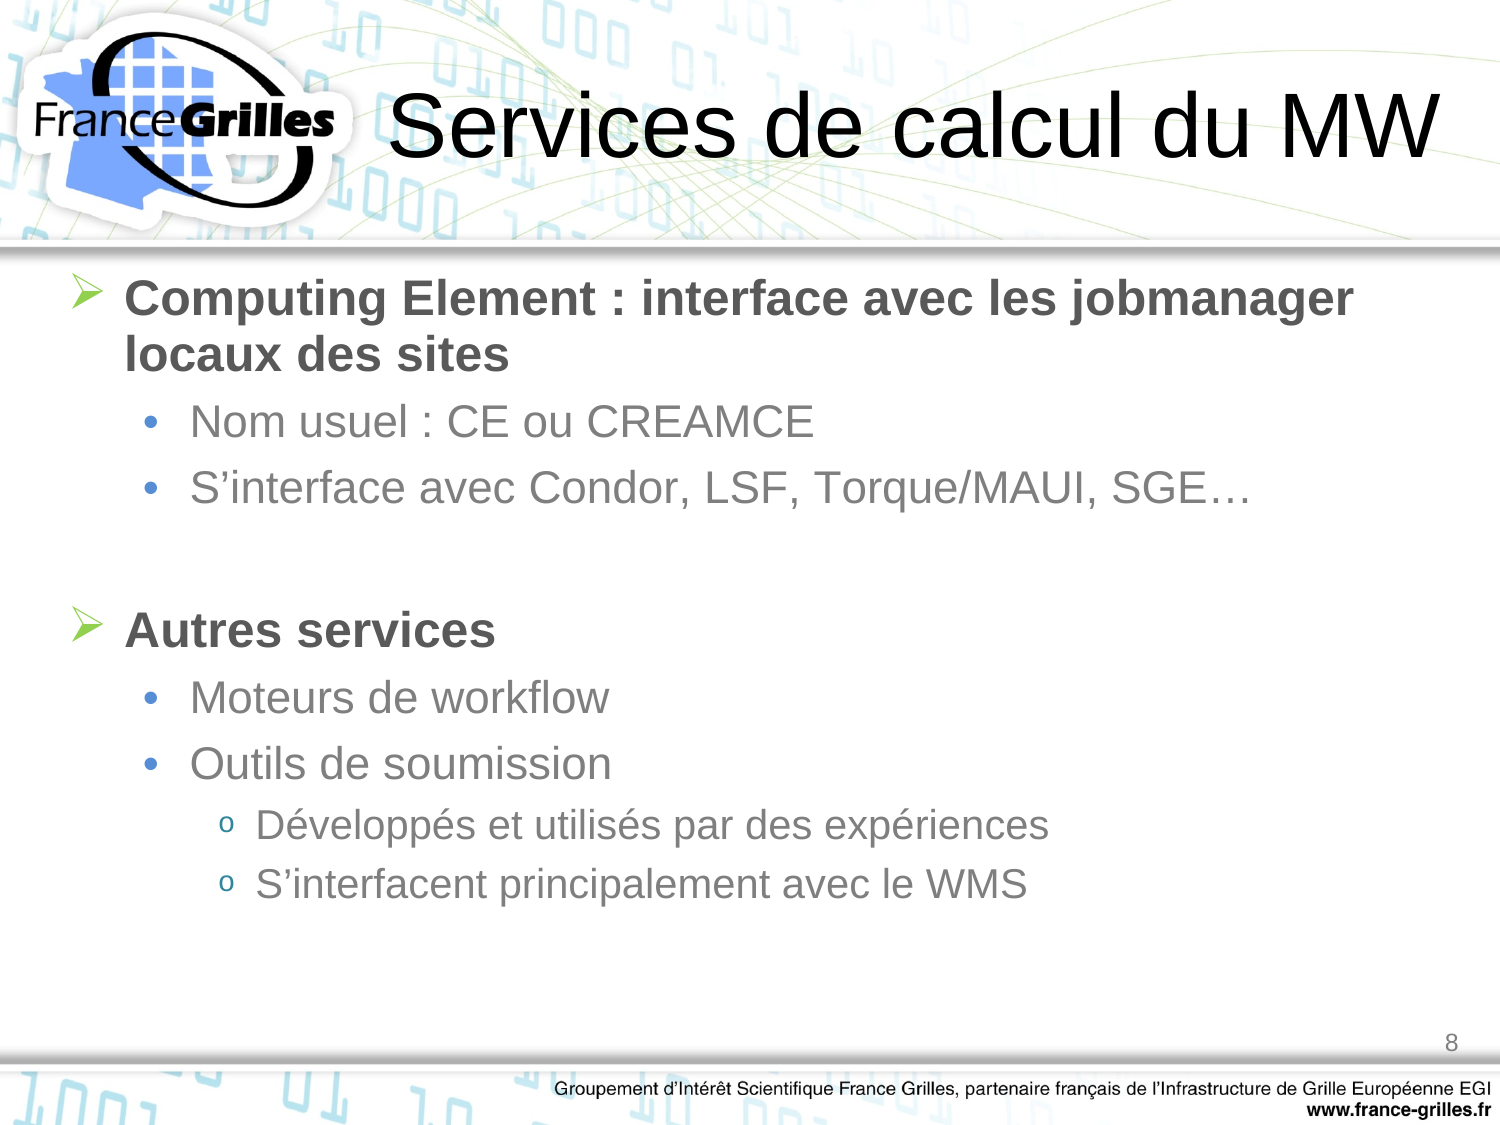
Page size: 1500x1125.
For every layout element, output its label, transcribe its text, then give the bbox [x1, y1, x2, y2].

list Computing Element : interface avec les jobmanager locaux des sites Nom usuel : CE ou CREAMCE S’interface avec Condor, LSF, Torque/MAUI, SGE… Autres services Moteurs de workflow Outils de soumission Développés et utilisés par des expériences S’interfacent principalement avec le WMS [53, 262, 1459, 1024]
picture [0, 0, 1500, 1125]
title Services de calcul du MW [372, 7, 1459, 244]
